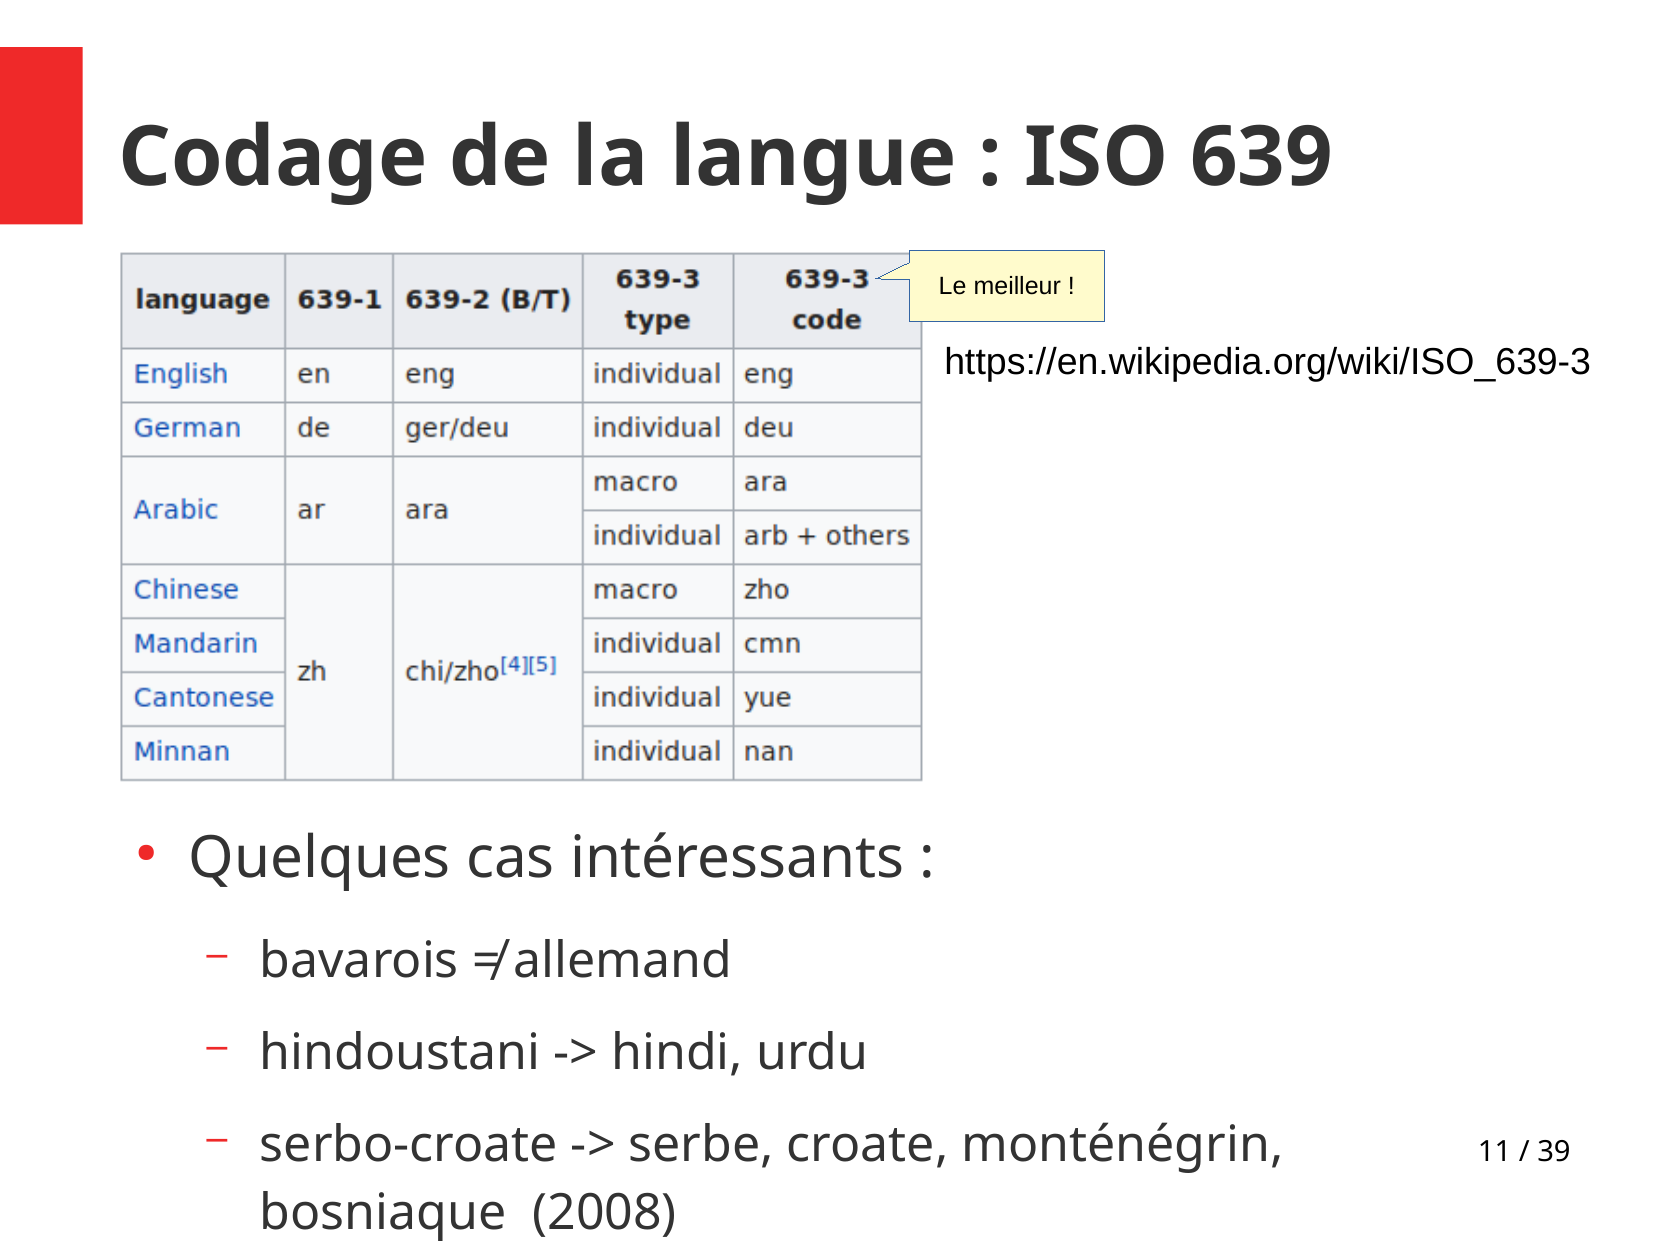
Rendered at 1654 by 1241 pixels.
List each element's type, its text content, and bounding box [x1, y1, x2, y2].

picture [106, 242, 934, 800]
text_box https://en.wikipedia.org/wiki/ISO_639-3 [929, 332, 1607, 390]
title Codage de la langue : ISO 639 [118, 49, 1571, 257]
text_box Le meilleur ! [875, 250, 1105, 322]
list Quelques cas intéressants : bavarois ≠ allemand hindoustani -> hindi, urdu serbo-croate -> serbe, croate, monténégrin, bosniaque (2008) [118, 814, 1536, 1039]
